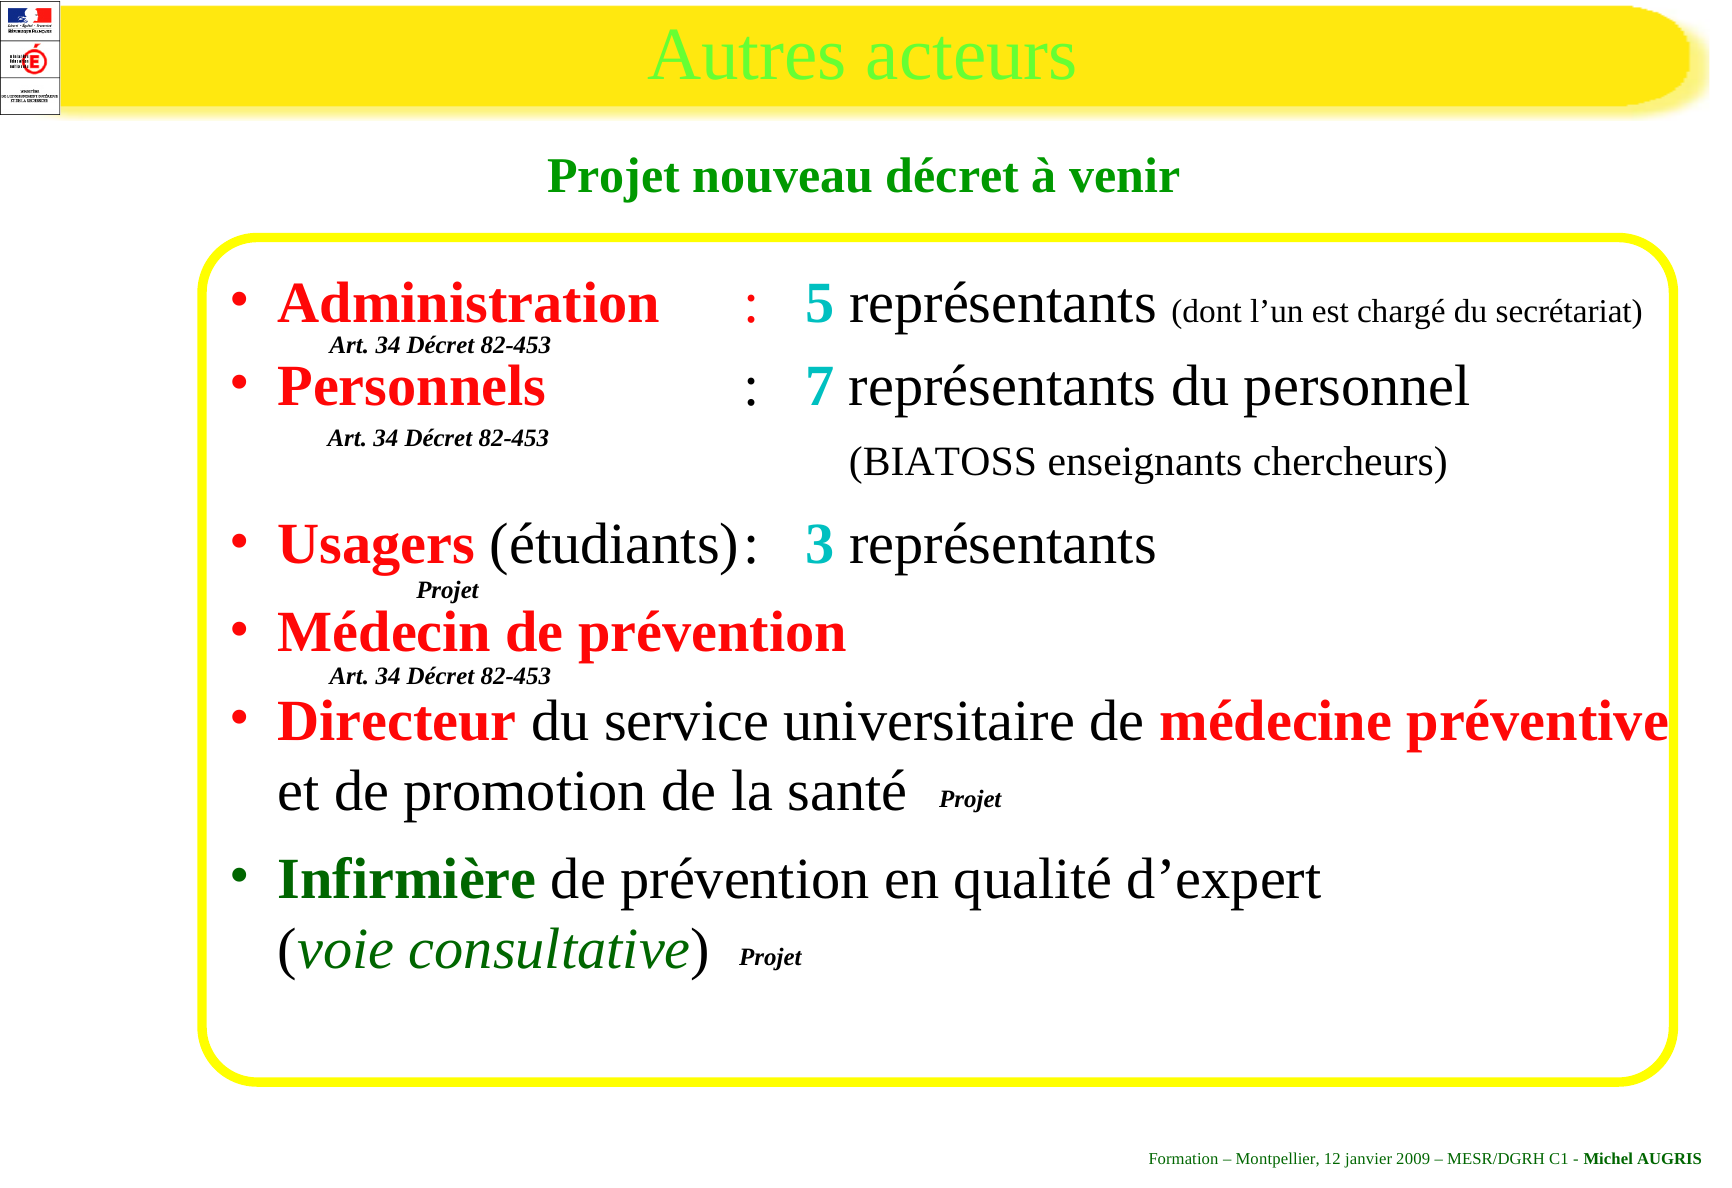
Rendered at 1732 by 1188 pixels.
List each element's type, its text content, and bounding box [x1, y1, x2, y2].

text_box Art. 34 Décret 82-453 [315, 652, 567, 697]
text_box Administration : 5 représentants (dont l’un est chargé du secrétariat) Personnels : 7 représentants du personnel (BIATOSS enseignants chercheurs) Usagers (étudiants) : 3 représentants Médecin de prévention Directeur du service universitaire de médecine préventive et de promotion de la santé Infirmière de prévention en qualité d’expert (voie consultative) [1667, 256, 1717, 988]
text_box Administration : 5 représentants (dont l’un est chargé du secrétariat) Personnels : 7 représentants du personnel (BIATOSS enseignants chercheurs) Usagers (étudiants) : 3 représentants Médecin de prévention Directeur du service universitaire de médecine préventive et de promotion de la santé Infirmière de prévention en qualité d’expert (voie consultative) [214, 256, 1668, 988]
text_box Projet [724, 933, 817, 978]
picture [0, 0, 1710, 121]
text_box Art. 34 Décret 82-453 [312, 414, 565, 460]
text_box Projet nouveau décret à venir [63, 135, 1665, 211]
text_box Art. 34 Décret 82-453 [315, 321, 567, 366]
text_box Autres acteurs [127, 0, 1599, 100]
text_box Projet [401, 566, 494, 612]
text_box Projet [924, 775, 1017, 820]
